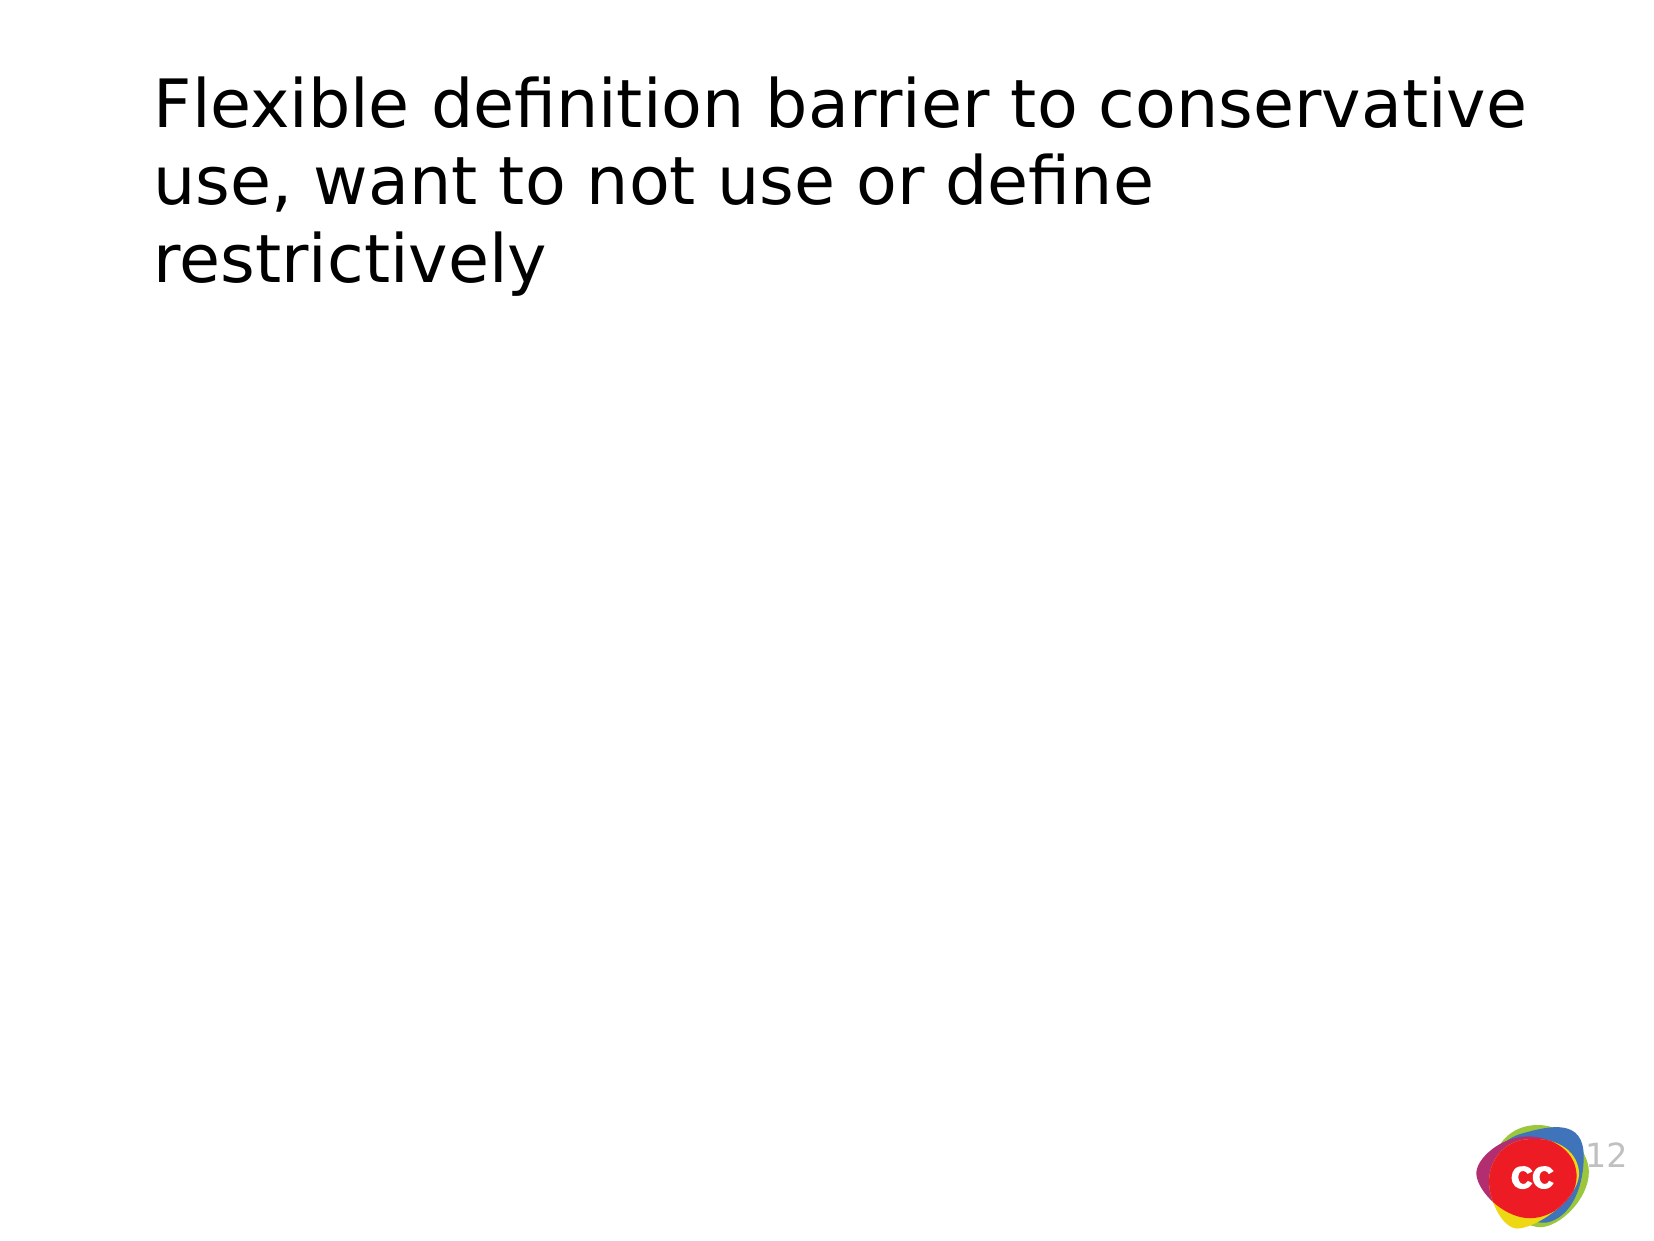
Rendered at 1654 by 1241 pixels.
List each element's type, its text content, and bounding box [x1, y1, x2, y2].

list Flexible definition barrier to conservative use, want to not use or define restrictively [82, 65, 1571, 1062]
